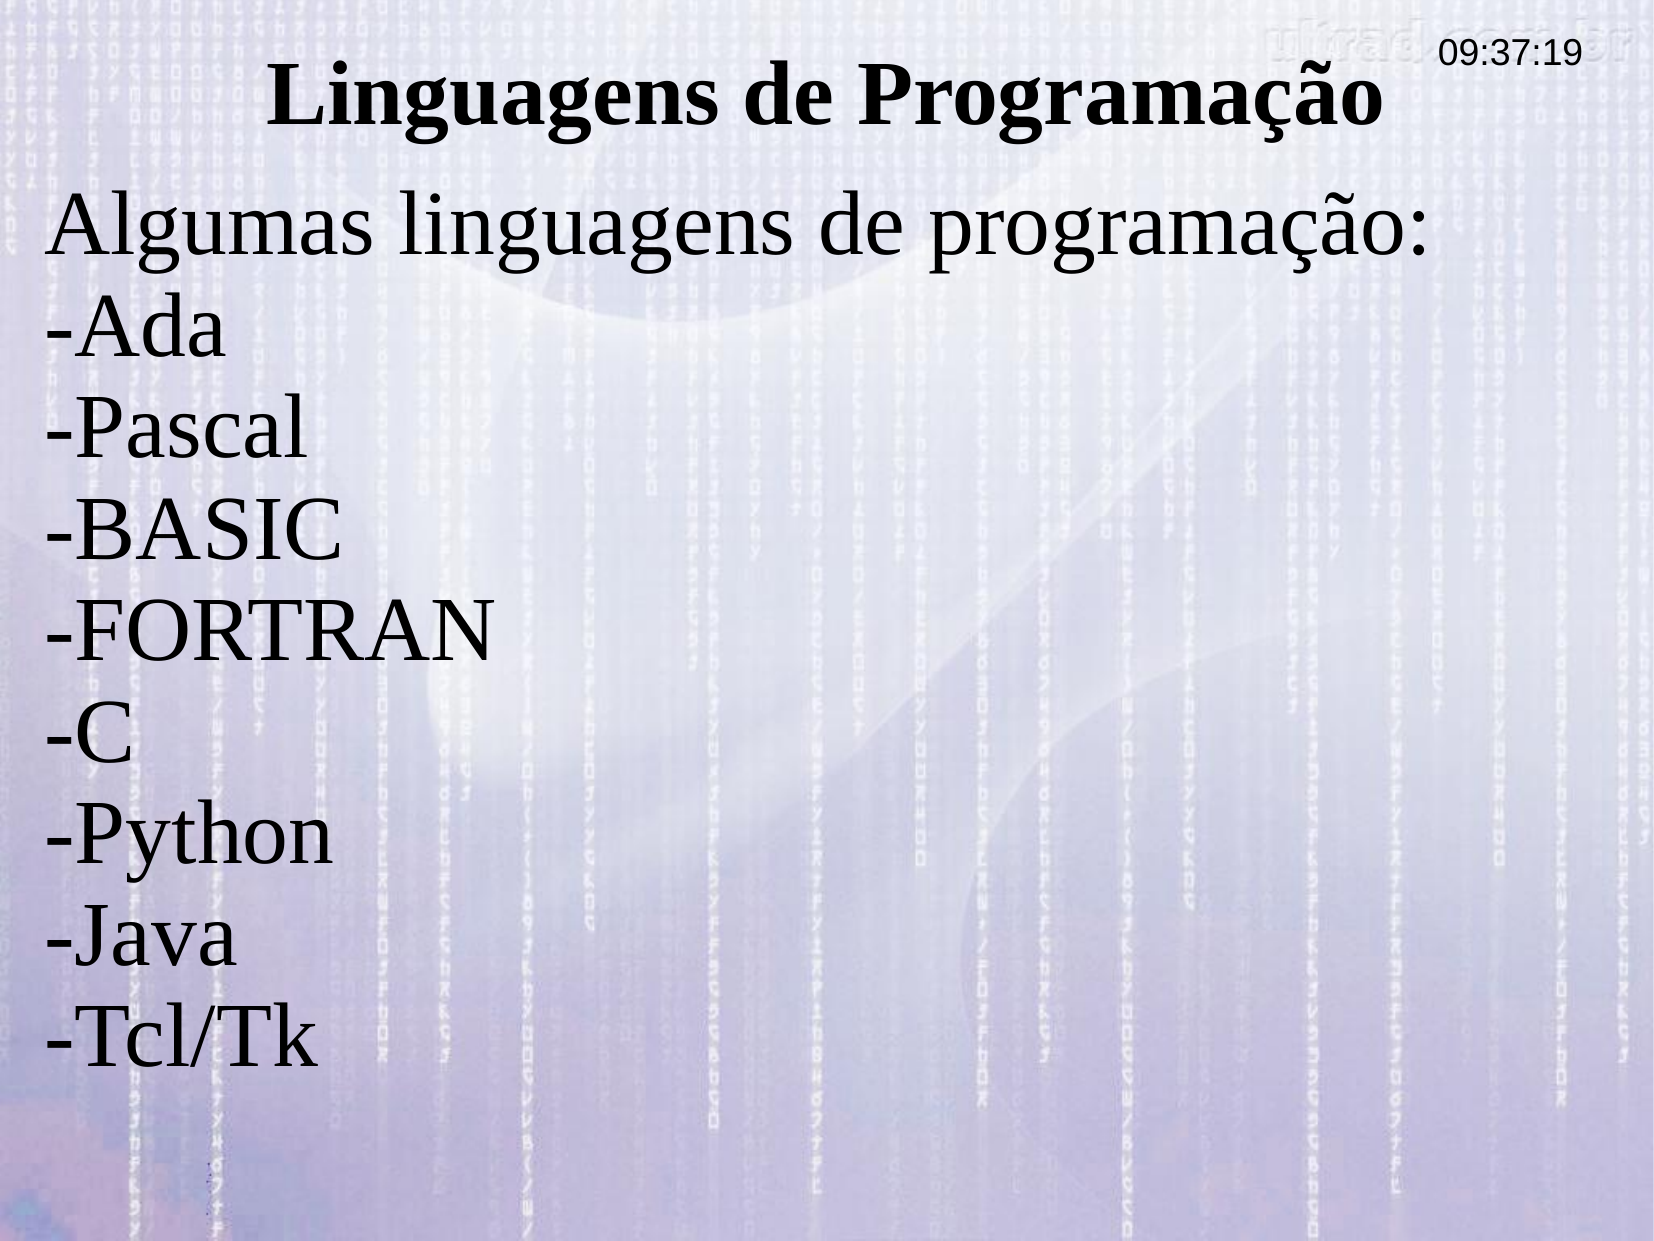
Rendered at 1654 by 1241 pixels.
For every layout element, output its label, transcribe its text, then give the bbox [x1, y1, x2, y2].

text_box Linguagens de Programação [29, 35, 1625, 165]
text_box 10:08:44 [1423, 23, 1631, 94]
picture [0, 0, 1654, 1241]
text_box Algumas linguagens de programação: -Ada -Pascal -BASIC -FORTRAN -C -Python -Java -Tcl/Tk [29, 165, 1625, 1180]
